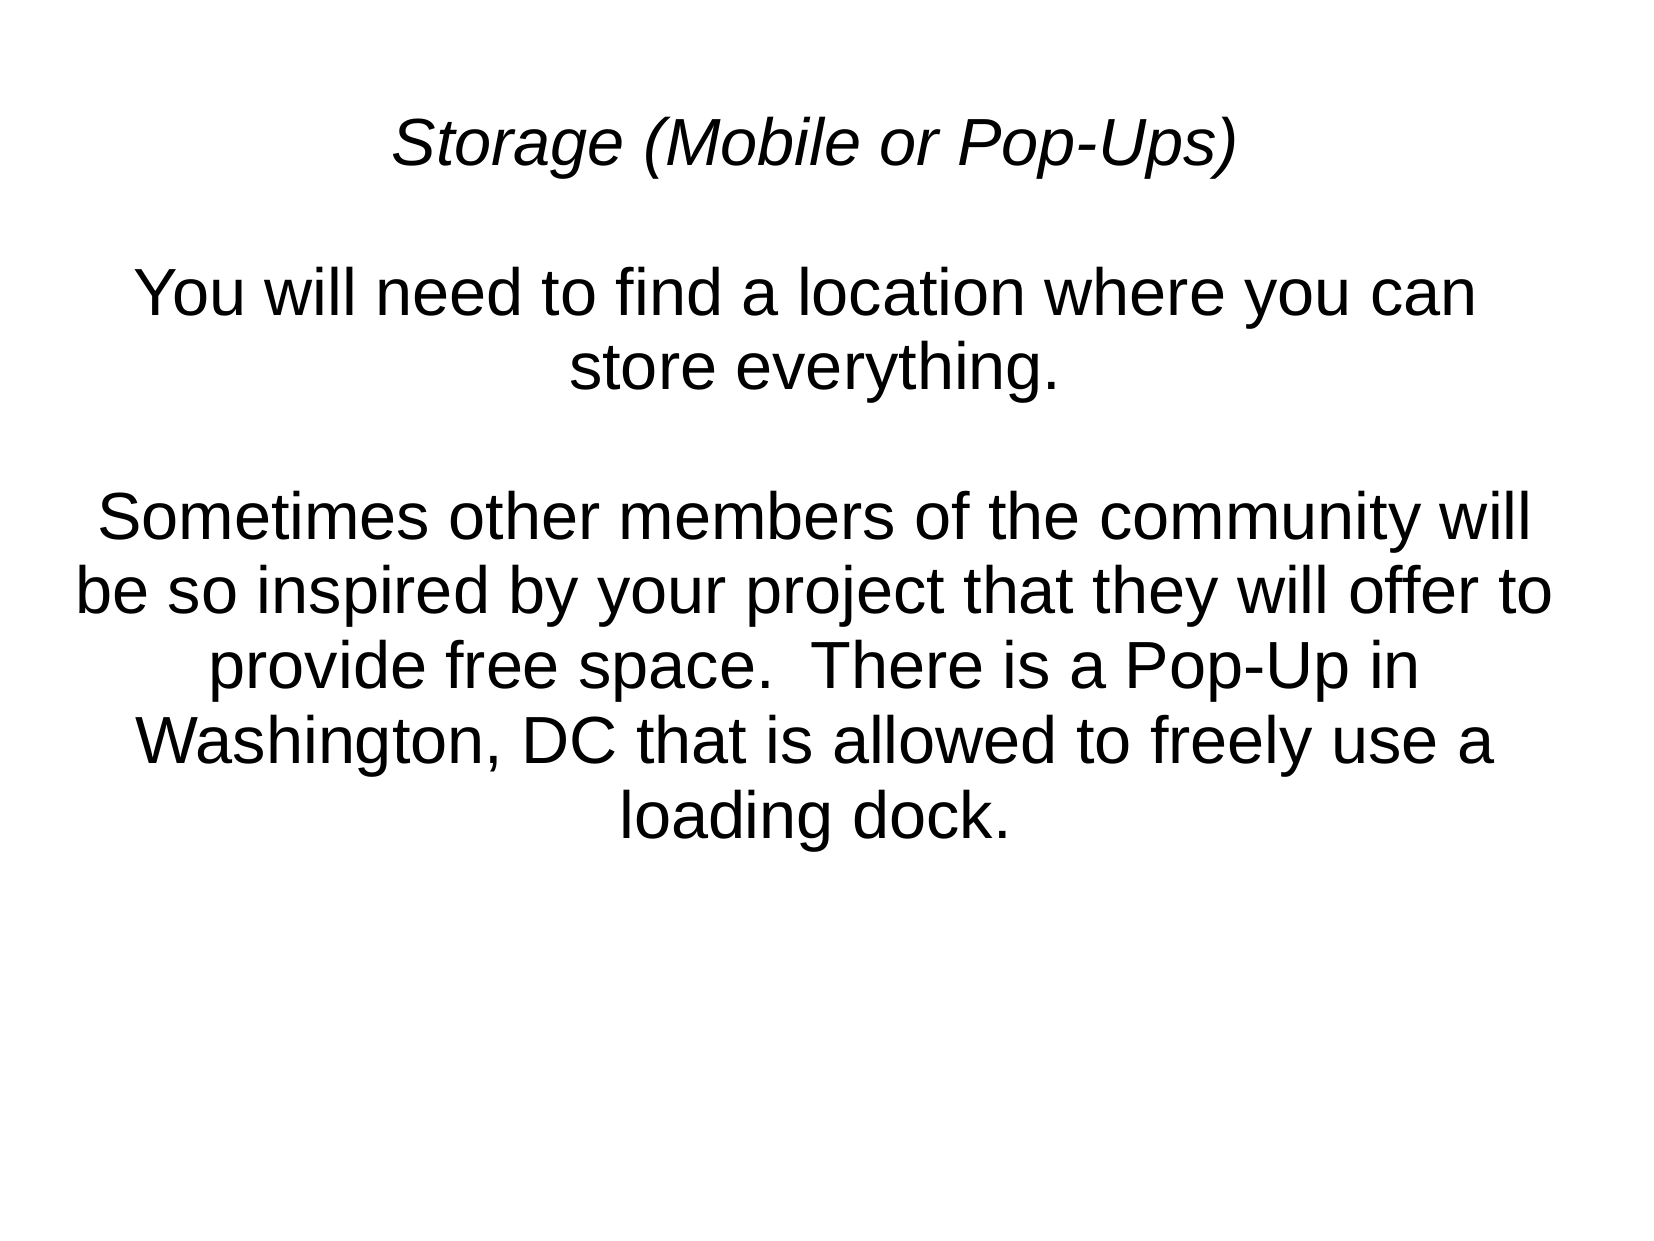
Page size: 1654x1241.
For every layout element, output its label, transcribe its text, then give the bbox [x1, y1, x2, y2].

subtitle Storage (Mobile or Pop-Ups) You will need to find a location where you can store everything. Sometimes other members of the community will be so inspired by your project that they will offer to provide free space. There is a Pop-Up in Washington, DC that is allowed to freely use a loading dock. [71, 29, 1560, 1227]
